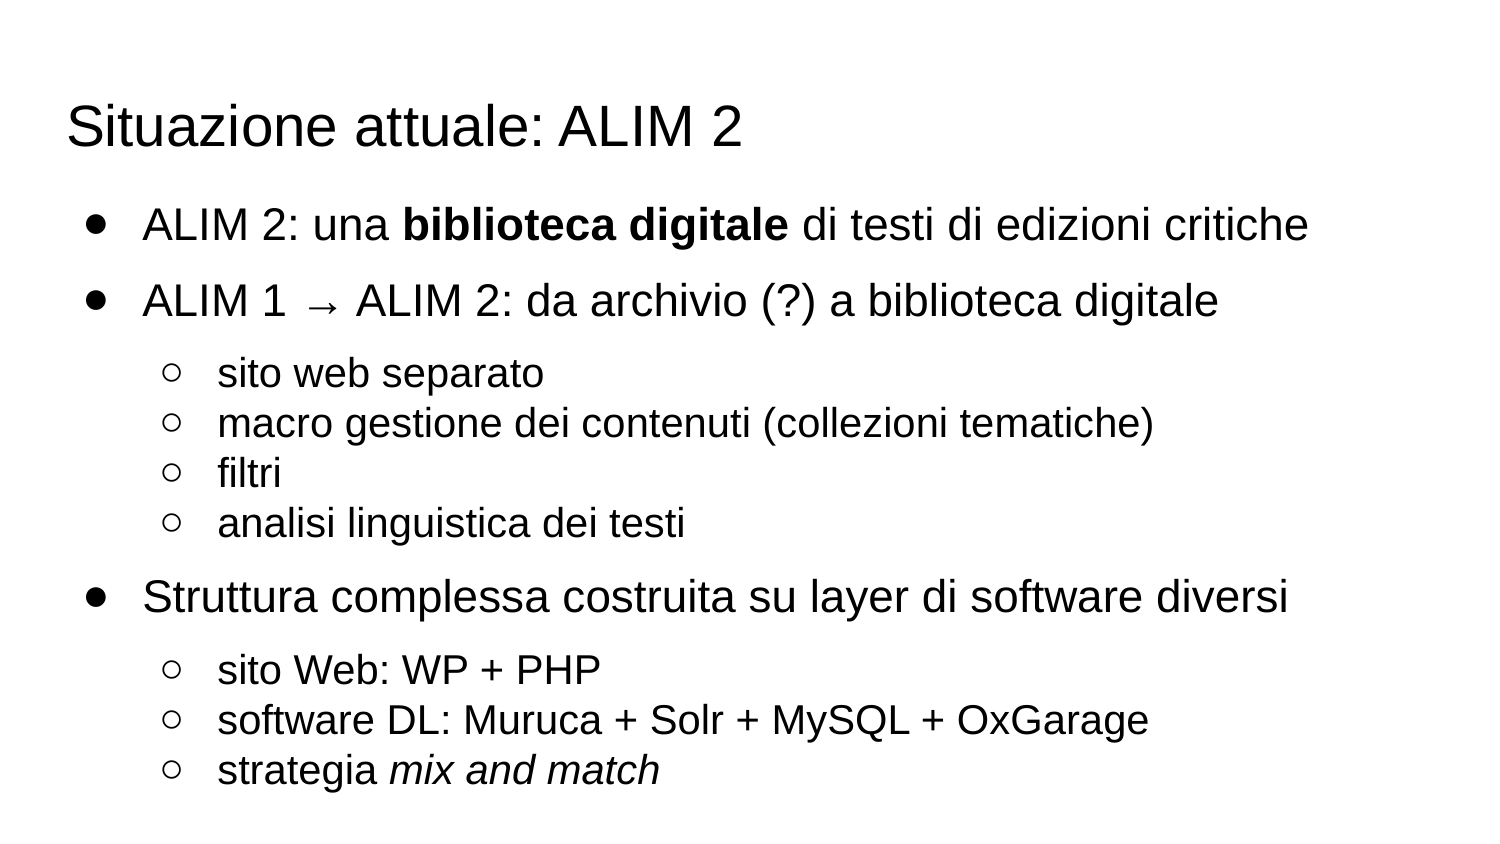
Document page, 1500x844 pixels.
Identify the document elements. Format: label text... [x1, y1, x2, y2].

text_box ALIM 2: una biblioteca digitale di testi di edizioni critiche ALIM 1 → ALIM 2: da archivio (?) a biblioteca digitale sito web separato macro gestione dei contenuti (collezioni tematiche) filtri analisi linguistica dei testi Struttura complessa costruita su layer di software diversi sito Web: WP + PHP software DL: Muruca + Solr + MySQL + OxGarage strategia mix and match [52, 179, 1448, 829]
title Situazione attuale: ALIM 2 [51, 72, 1449, 167]
